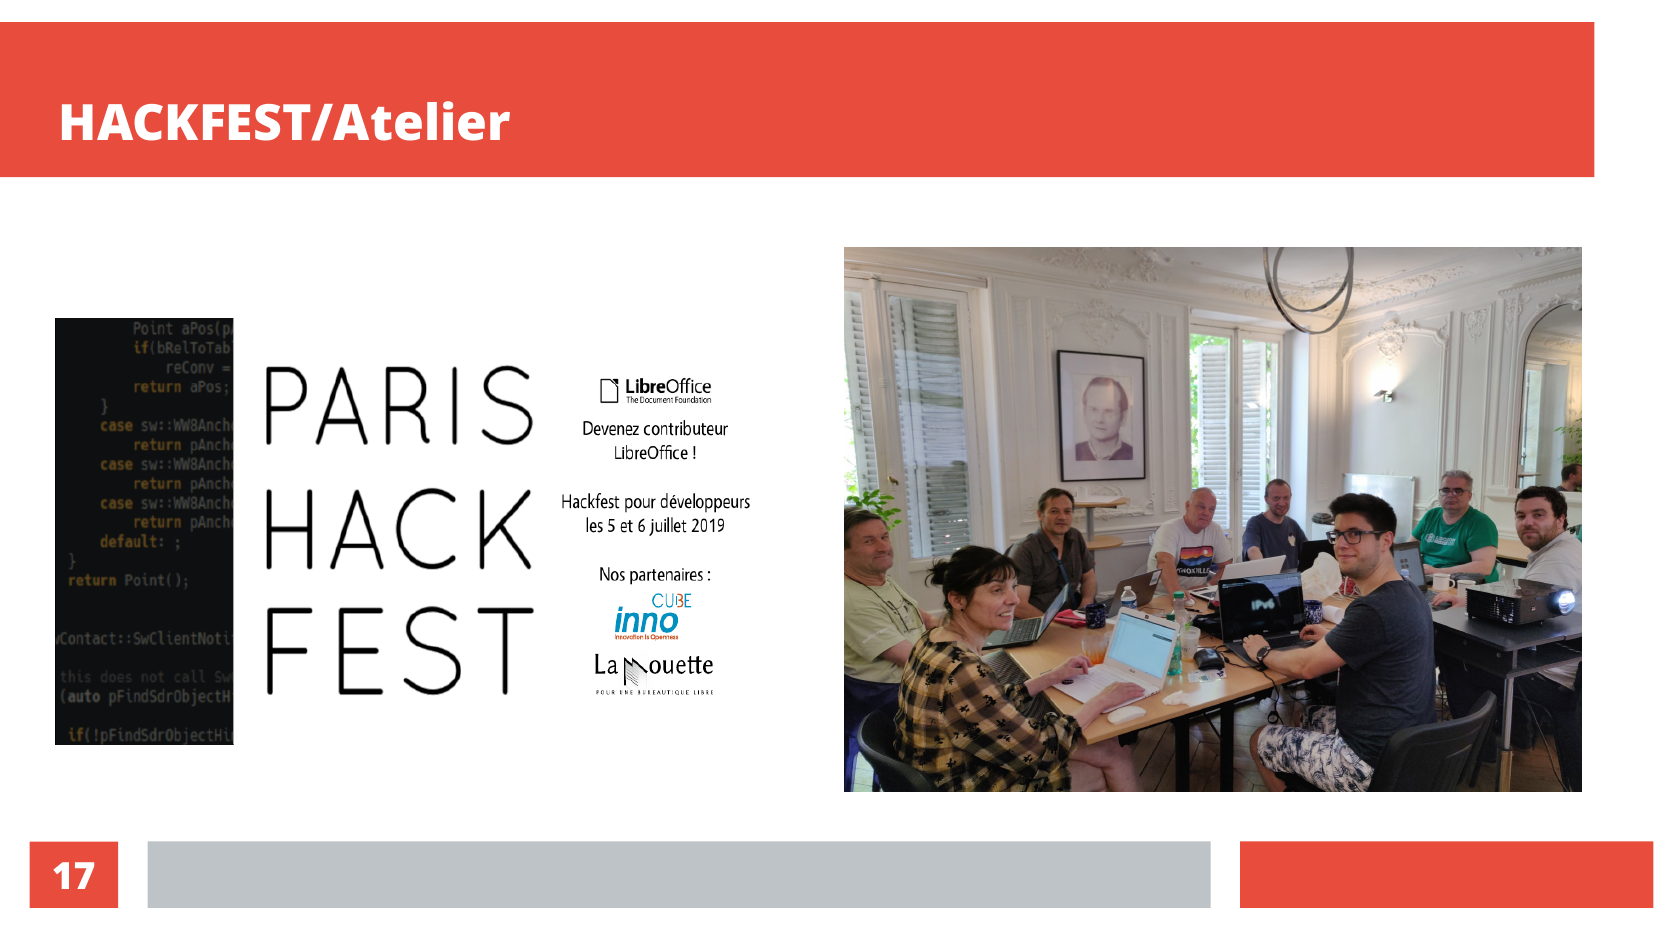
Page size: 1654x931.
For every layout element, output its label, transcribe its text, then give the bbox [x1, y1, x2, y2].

title HACKFEST/Atelier [59, 44, 1595, 156]
picture [55, 318, 804, 745]
picture [844, 247, 1582, 792]
